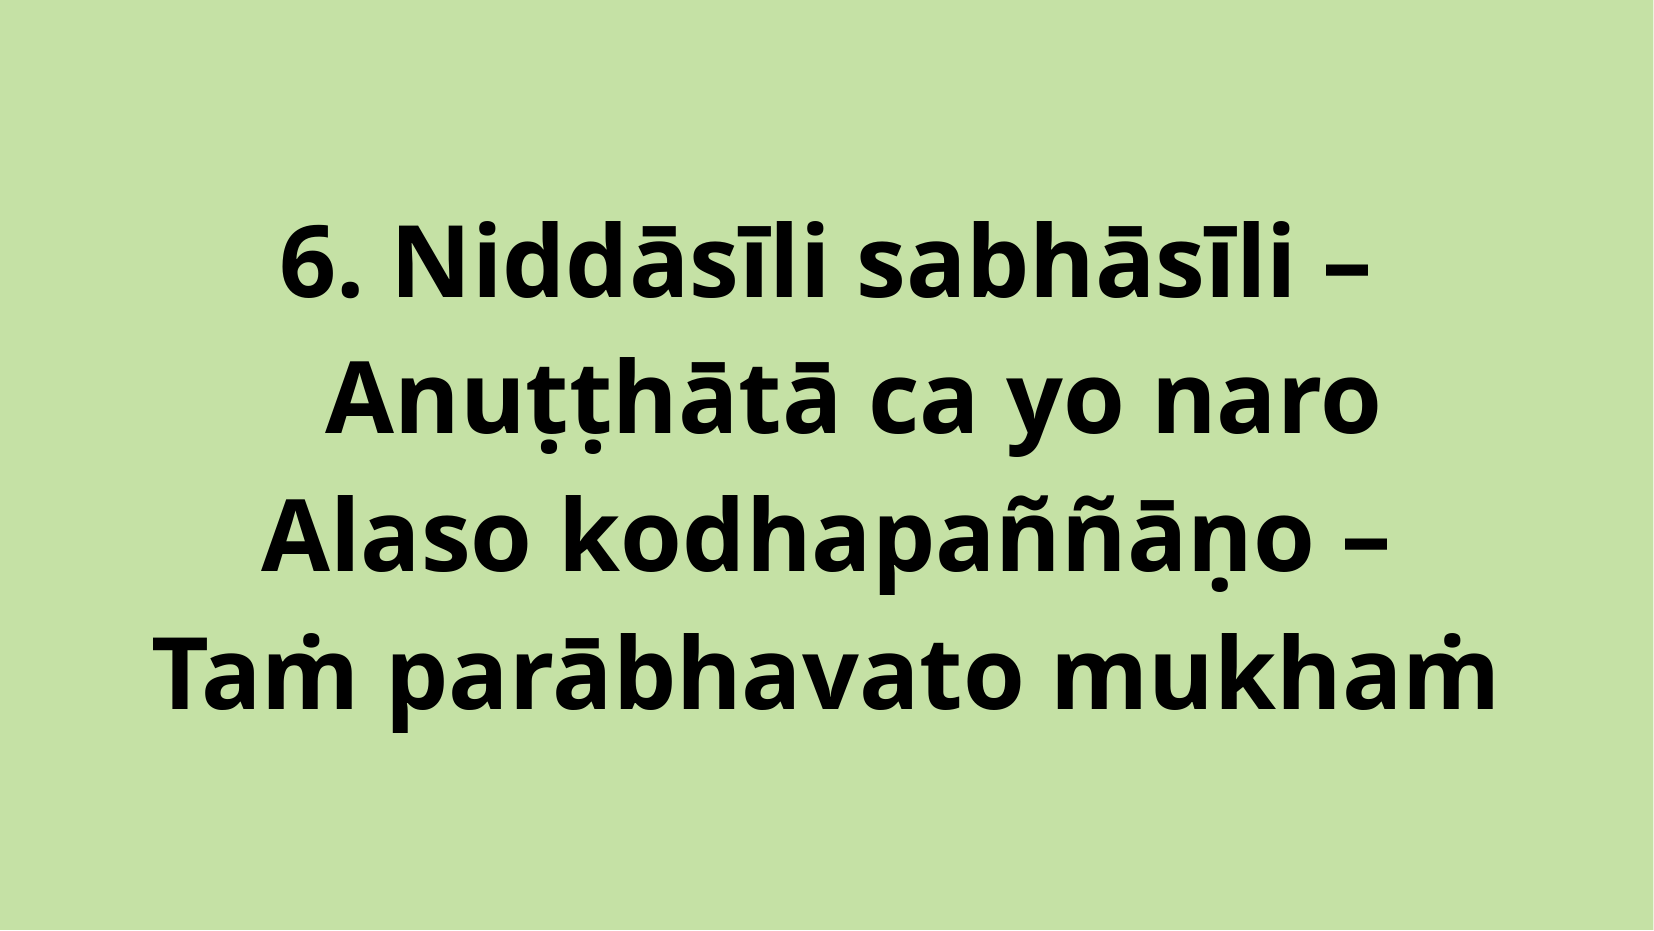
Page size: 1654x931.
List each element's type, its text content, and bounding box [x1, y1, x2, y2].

subtitle 6. Niddāsīli sabhāsīli – Anuṭṭhātā ca yo naro Alaso kodhapaññāṇo – Taṁ parābhavato mukhaṁ [82, 0, 1571, 931]
